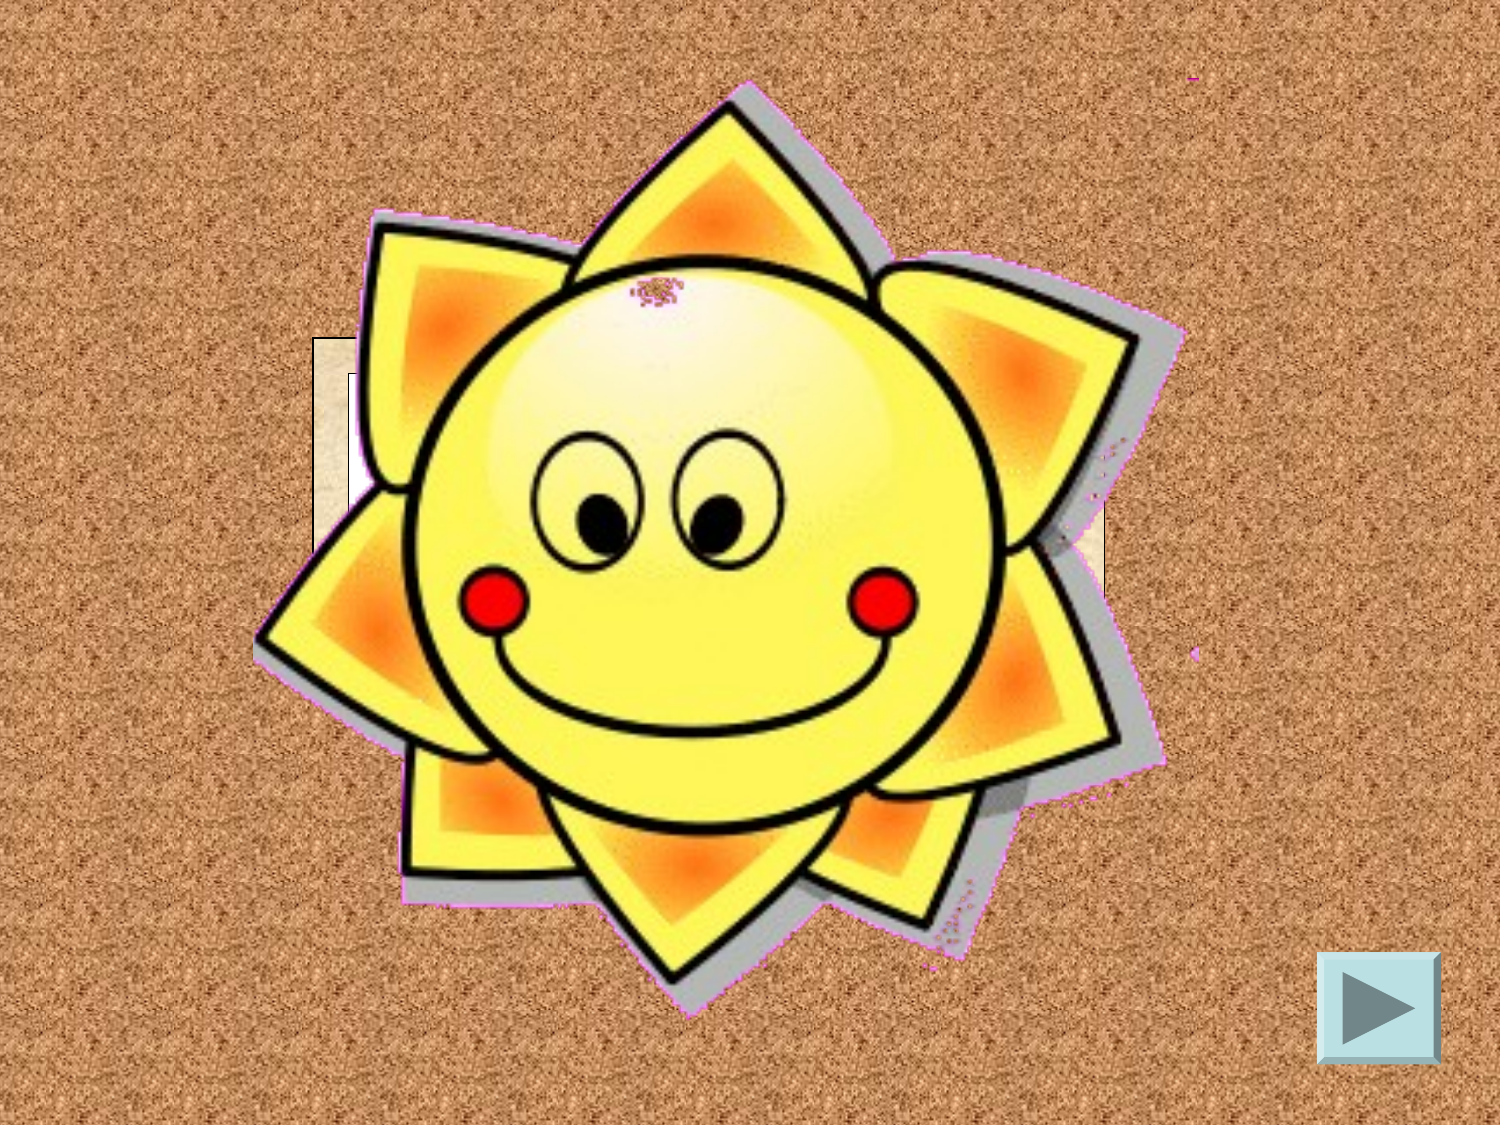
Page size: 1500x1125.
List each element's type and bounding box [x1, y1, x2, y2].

text_box [1318, 952, 1441, 1065]
picture [0, 0, 1500, 1125]
